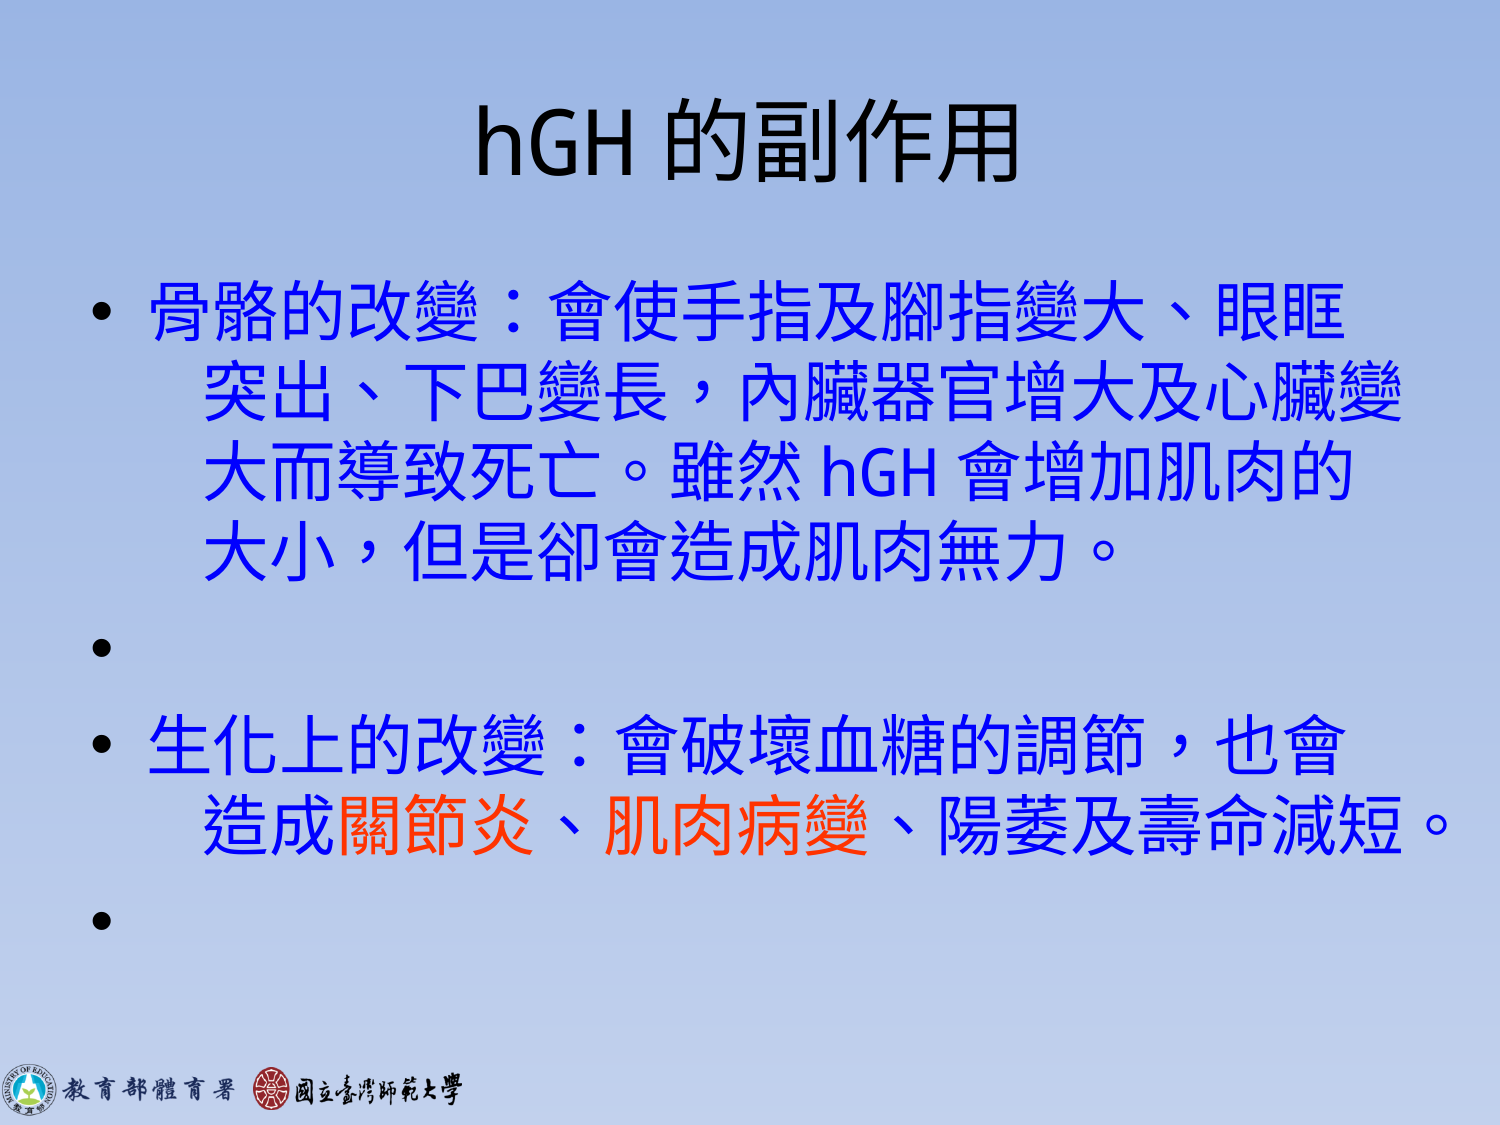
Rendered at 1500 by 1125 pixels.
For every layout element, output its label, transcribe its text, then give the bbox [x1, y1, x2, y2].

title hGH的副作用 [75, 45, 1426, 233]
list 骨骼的改變：會使手指及腳指變大、眼眶突出、下巴變長，內臟器官增大及心臟變大而導致死亡。雖然hGH會增加肌肉的大小，但是卻會造成肌肉無力。 生化上的改變：會破壞血糖的調節，也會造成關節炎、肌肉病變、陽萎及壽命減短。 [75, 262, 1426, 1005]
